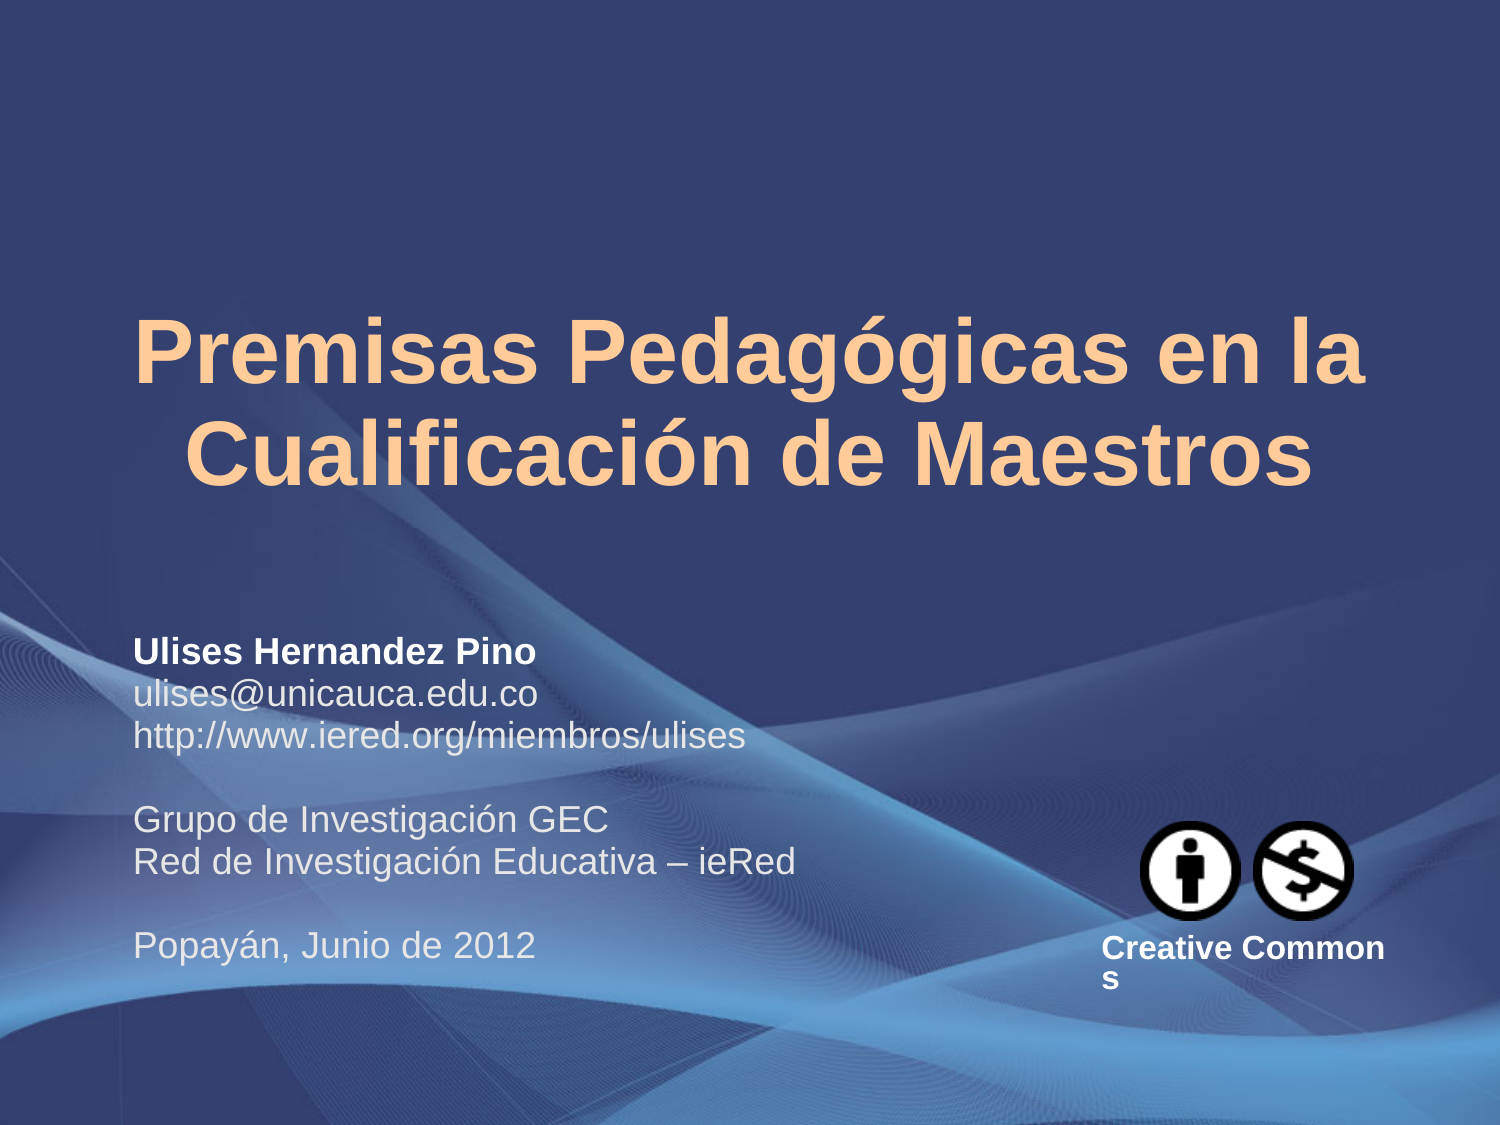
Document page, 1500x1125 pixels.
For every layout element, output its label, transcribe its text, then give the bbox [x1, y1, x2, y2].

picture [0, 0, 1500, 1125]
title Premisas Pedagógicas en la Cualificación de Maestros [112, 281, 1388, 524]
text_box Ulises Hernandez Pino ulises@unicauca.edu.co http://www.iered.org/miembros/ulises Grupo de Investigación GEC Red de Investigación Educativa – ieRed Popayán, Junio de 2012 [118, 623, 812, 974]
text_box Creative Commons [1086, 922, 1408, 993]
